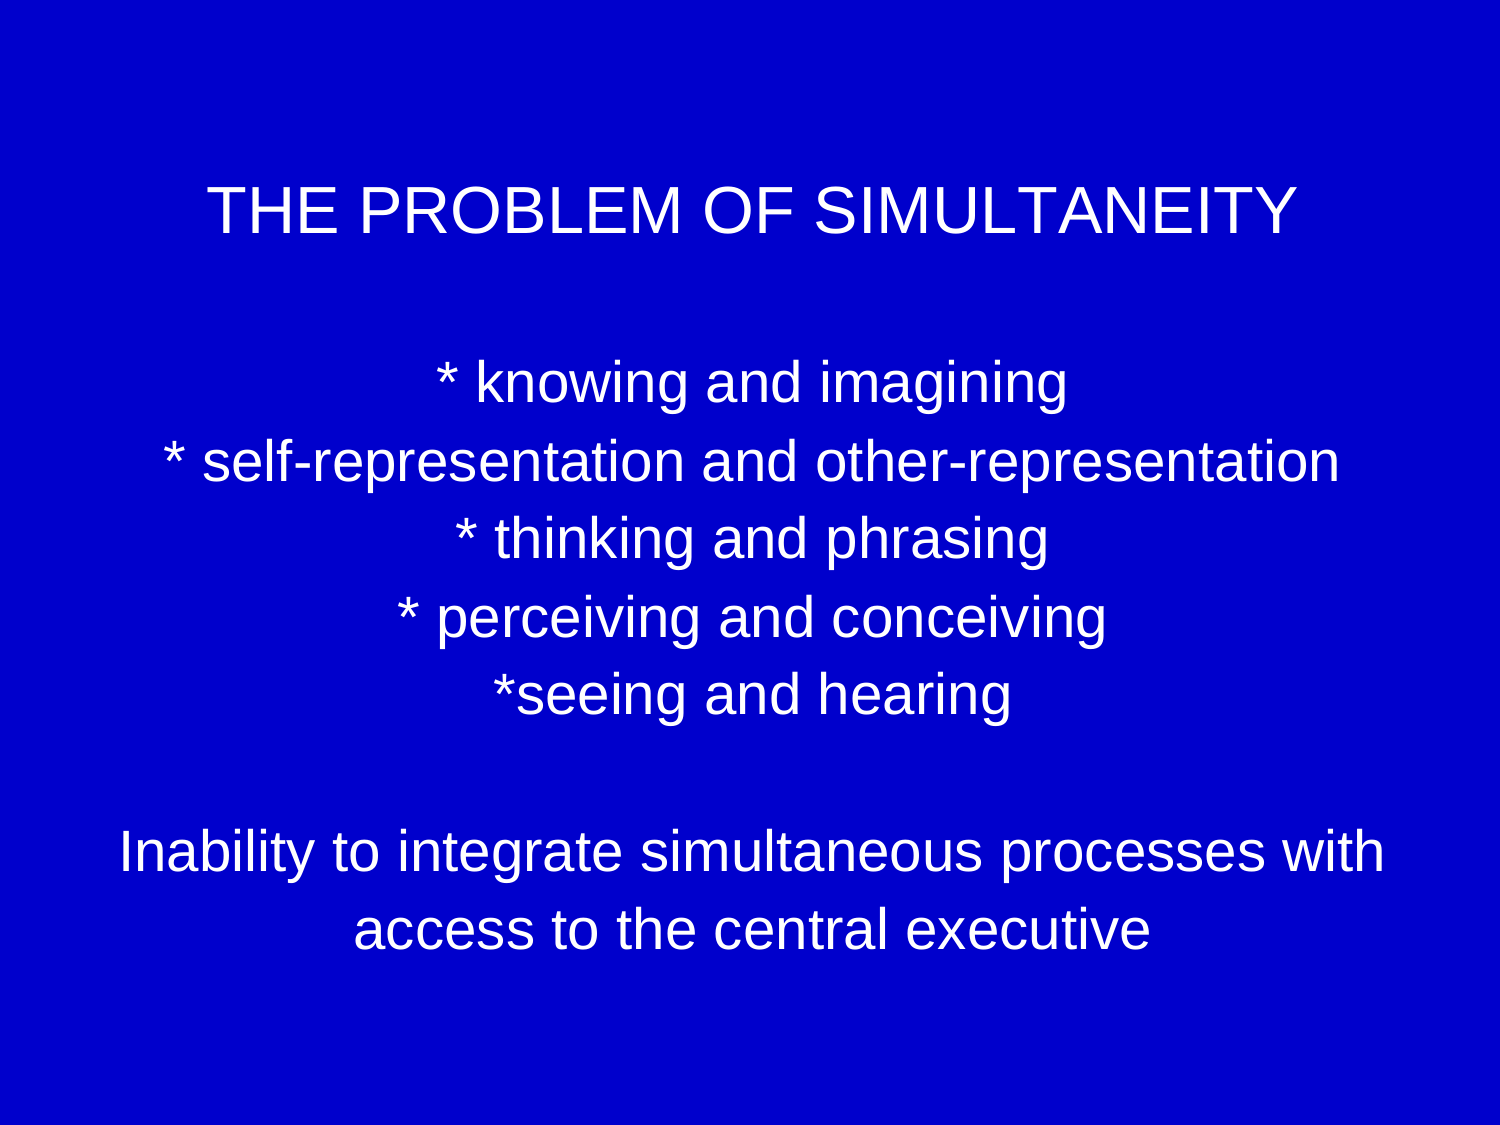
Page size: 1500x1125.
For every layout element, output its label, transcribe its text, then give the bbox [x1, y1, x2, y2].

title THE PROBLEM OF SIMULTANEITY * knowing and imagining * self-representation and other-representation * thinking and phrasing * perceiving and conceiving *seeing and hearing Inability to integrate simultaneous processes with access to the central executive [88, 0, 1418, 1120]
